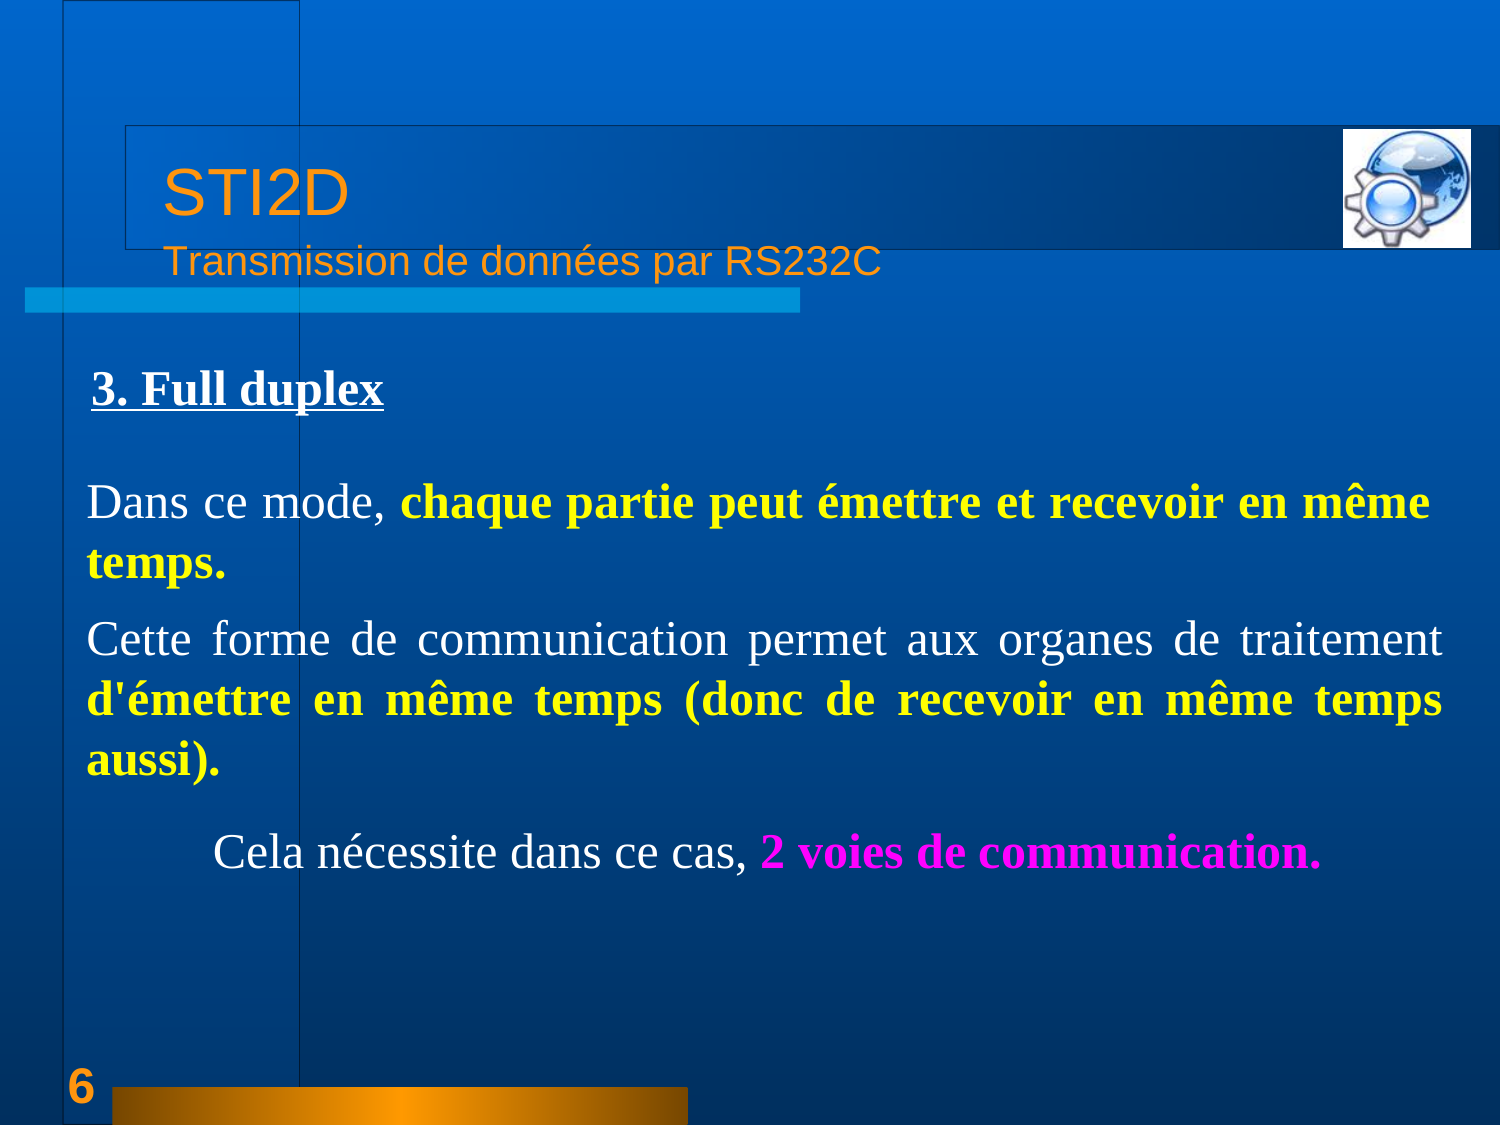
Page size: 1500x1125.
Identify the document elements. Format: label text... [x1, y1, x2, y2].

text_box Cela nécessite dans ce cas, 2 voies de communication. [71, 810, 1460, 886]
picture [1343, 129, 1471, 248]
text_box 3. Full duplex [59, 347, 460, 424]
text_box Dans ce mode, chaque partie peut émettre et recevoir en même temps. [71, 460, 1447, 596]
text_box Cette forme de communication permet aux organes de traitement d'émettre en même temps (donc de recevoir en même temps aussi). [71, 597, 1460, 794]
